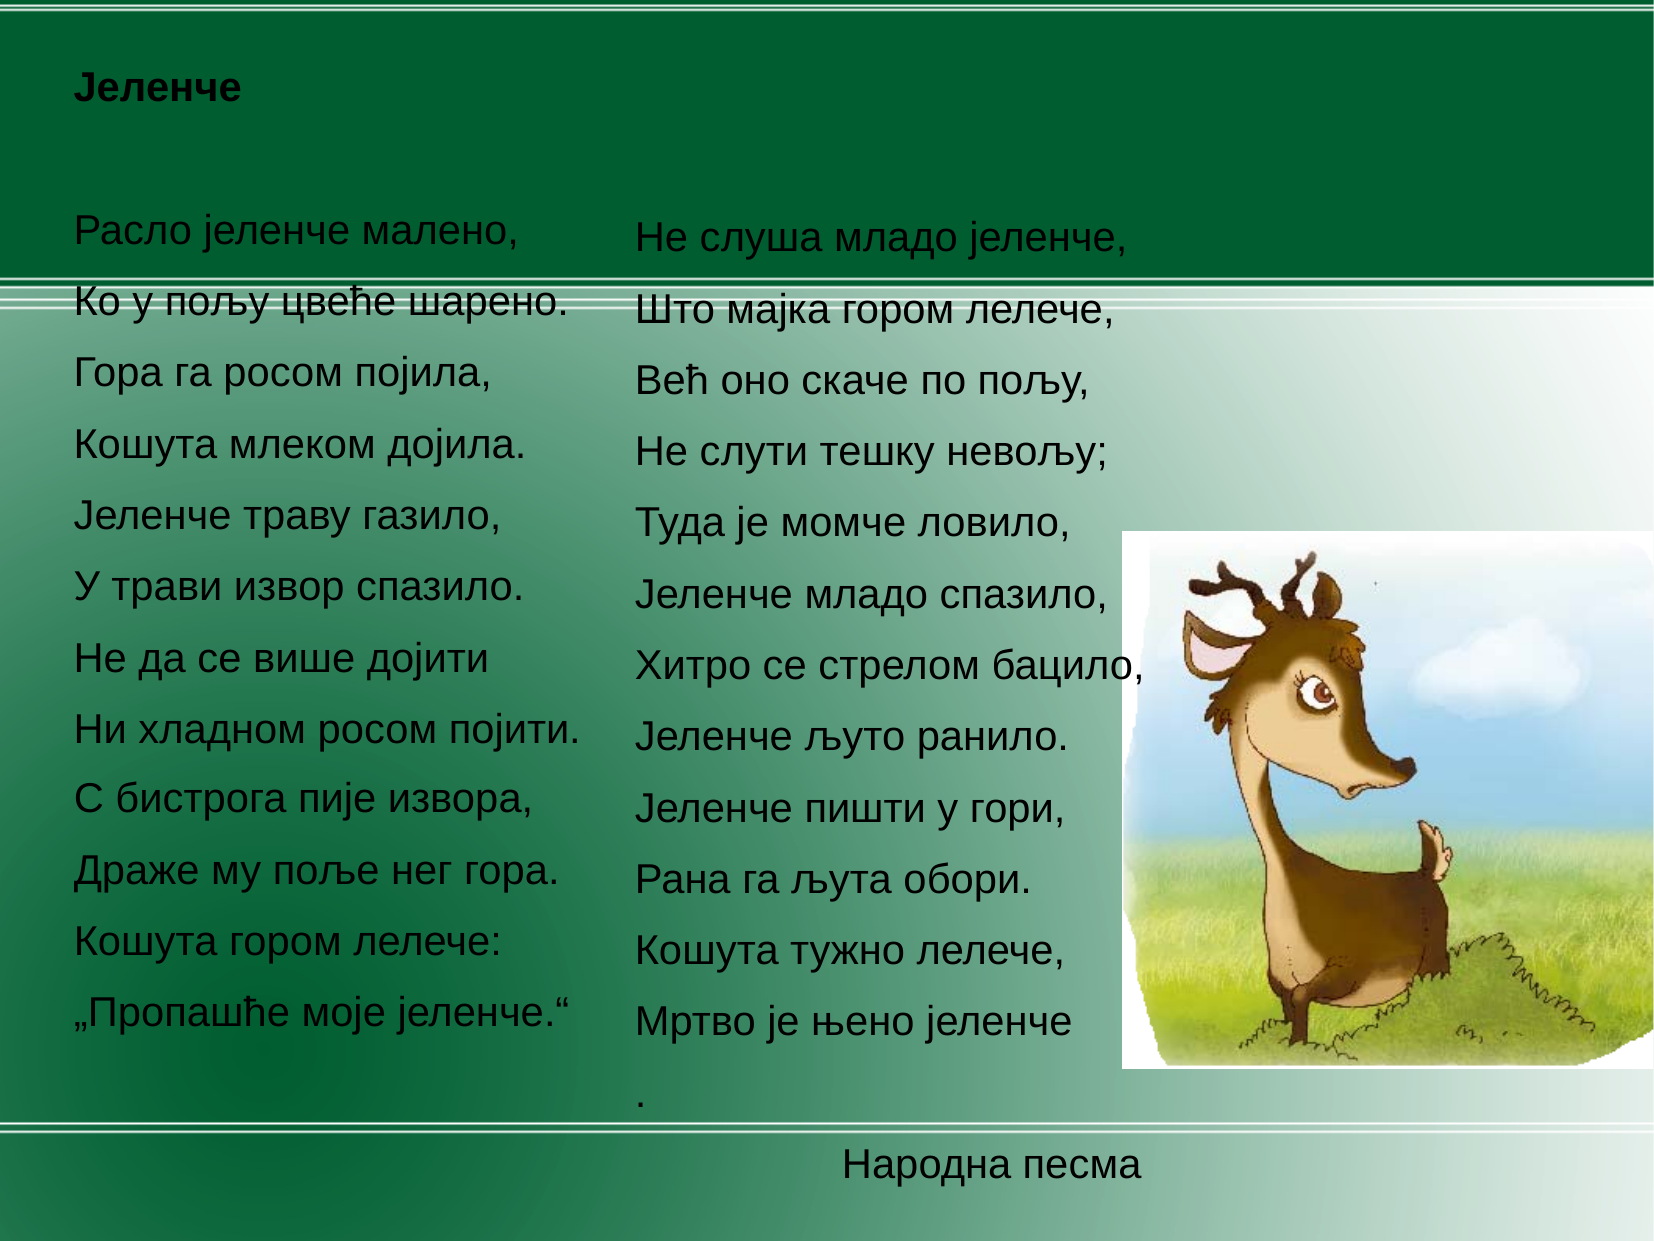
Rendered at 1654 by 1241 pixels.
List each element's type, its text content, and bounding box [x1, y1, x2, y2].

text_box Јеленче Расло јеленче малено, Ко у пољу цвеће шарено. Гора га росом појила, Кошута млеком дојила. Јеленче траву газило, У трави извор спазило. Не да се више дојити Ни хладном росом појити. [58, 56, 1565, 1182]
text_box Не слуша младо јеленче, Што мајка гором лелече, Већ оно скаче по пољу, Не слути тешку невољу; Туда је момче ловило, Јеленче младо спазило, Хитро се стрелом бацило, Јеленче љуто ранило. Јеленче пишти у гори, Рана га љута обори. Кошута тужно лелече, Мртво је њено јеленче . Народна песма [620, 206, 1506, 1241]
picture [0, 0, 1654, 1241]
text_box С бистрога пије извора, Драже му поље нег гора. Кошута гором лелече: „Пропашће моје јеленче.“ [59, 767, 620, 1241]
